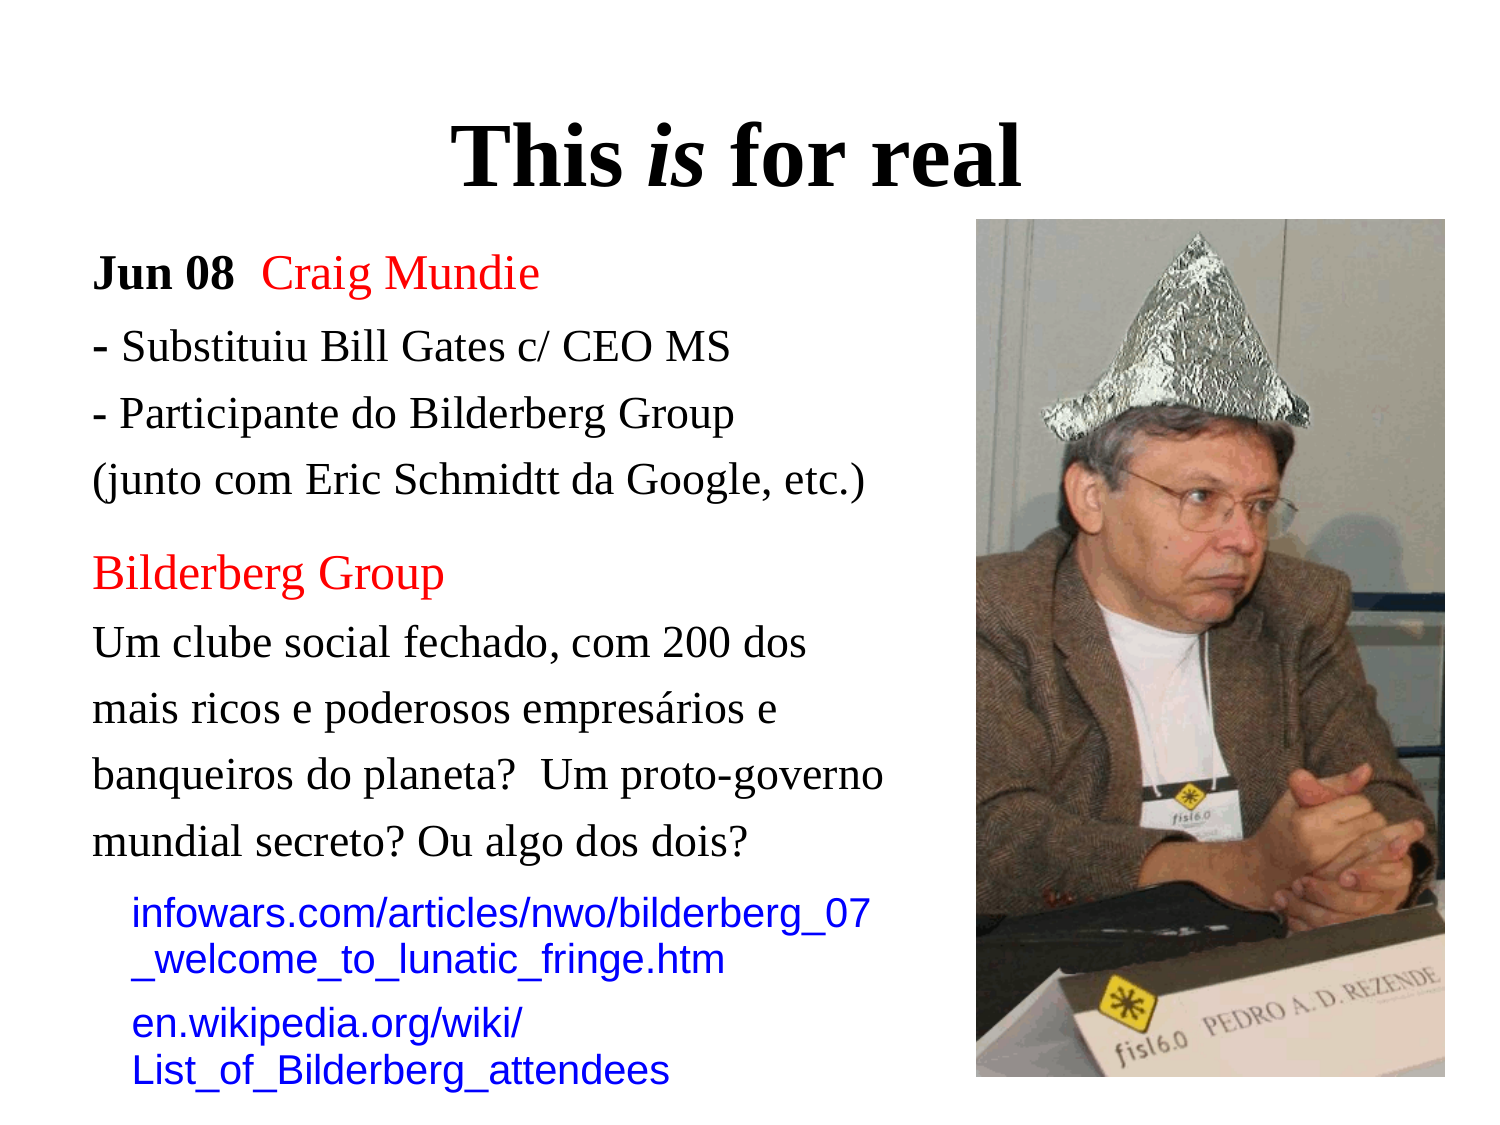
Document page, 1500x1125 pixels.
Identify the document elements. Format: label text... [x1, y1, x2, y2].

text_box Jun 08 Craig Mundie - Substituiu Bill Gates c/ CEO MS - Participante do Bilderberg Group (junto com Eric Schmidtt da Google, etc.) Bilderberg Group Um clube social fechado, com 200 dos mais ricos e poderosos empresários e banqueiros do planeta? Um proto-governo mundial secreto? Ou algo dos dois? infowars.com/articles/nwo/bilderberg_07 _welcome_to_lunatic_fringe.htm en.wikipedia.org/wiki/ List_of_Bilderberg_attendees [77, 220, 1421, 1101]
title “This is for real” [99, 62, 1375, 250]
picture [976, 219, 1445, 1077]
